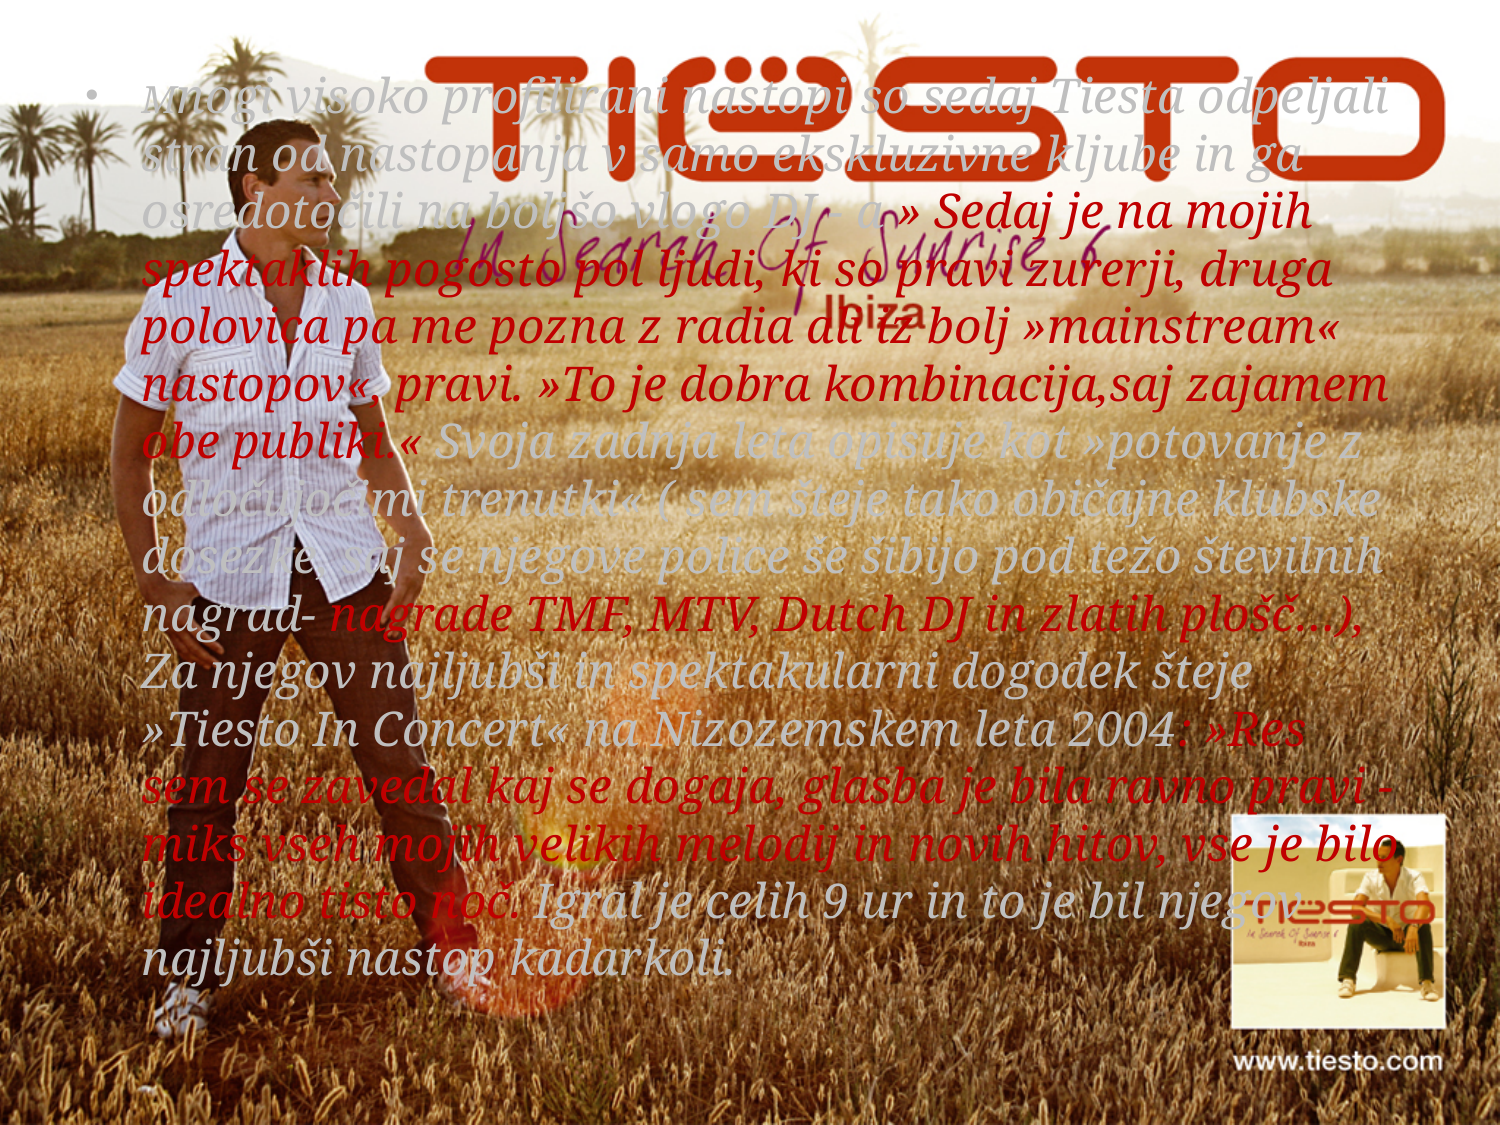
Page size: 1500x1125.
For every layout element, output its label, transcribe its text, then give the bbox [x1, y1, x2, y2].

picture [0, 0, 1500, 1125]
list Mnogi visoko profilirani nastopi so sedaj Tiesta odpeljali stran od nastopanja v samo ekskluzivne kljube in ga osredotočili na boljšo vlogo DJ - a » Sedaj je na mojih spektaklih pogosto pol ljudi, ki so pravi zurerji, druga polovica pa me pozna z radia ali iz bolj »mainstream« nastopov«, pravi. »To je dobra kombinacija,saj zajamem obe publiki.« Svoja zadnja leta opisuje kot »potovanje z odločujočimi trenutki« ( sem šteje tako običajne klubske dosezke, saj se njegove police še šibijo pod težo številnih nagrad- nagrade TMF, MTV, Dutch DJ in zlatih plošč…), Za njegov najljubši in spektakularni dogodek šteje »Tiesto In Concert« na Nizozemskem leta 2004: »Res sem se zavedal kaj se dogaja, glasba je bila ravno pravi - miks vseh mojih velikih melodij in novih hitov, vse je bilo idealno tisto noč. Igral je celih 9 ur in to je bil njegov najljubši nastop kadarkoli. [70, 58, 1421, 1067]
